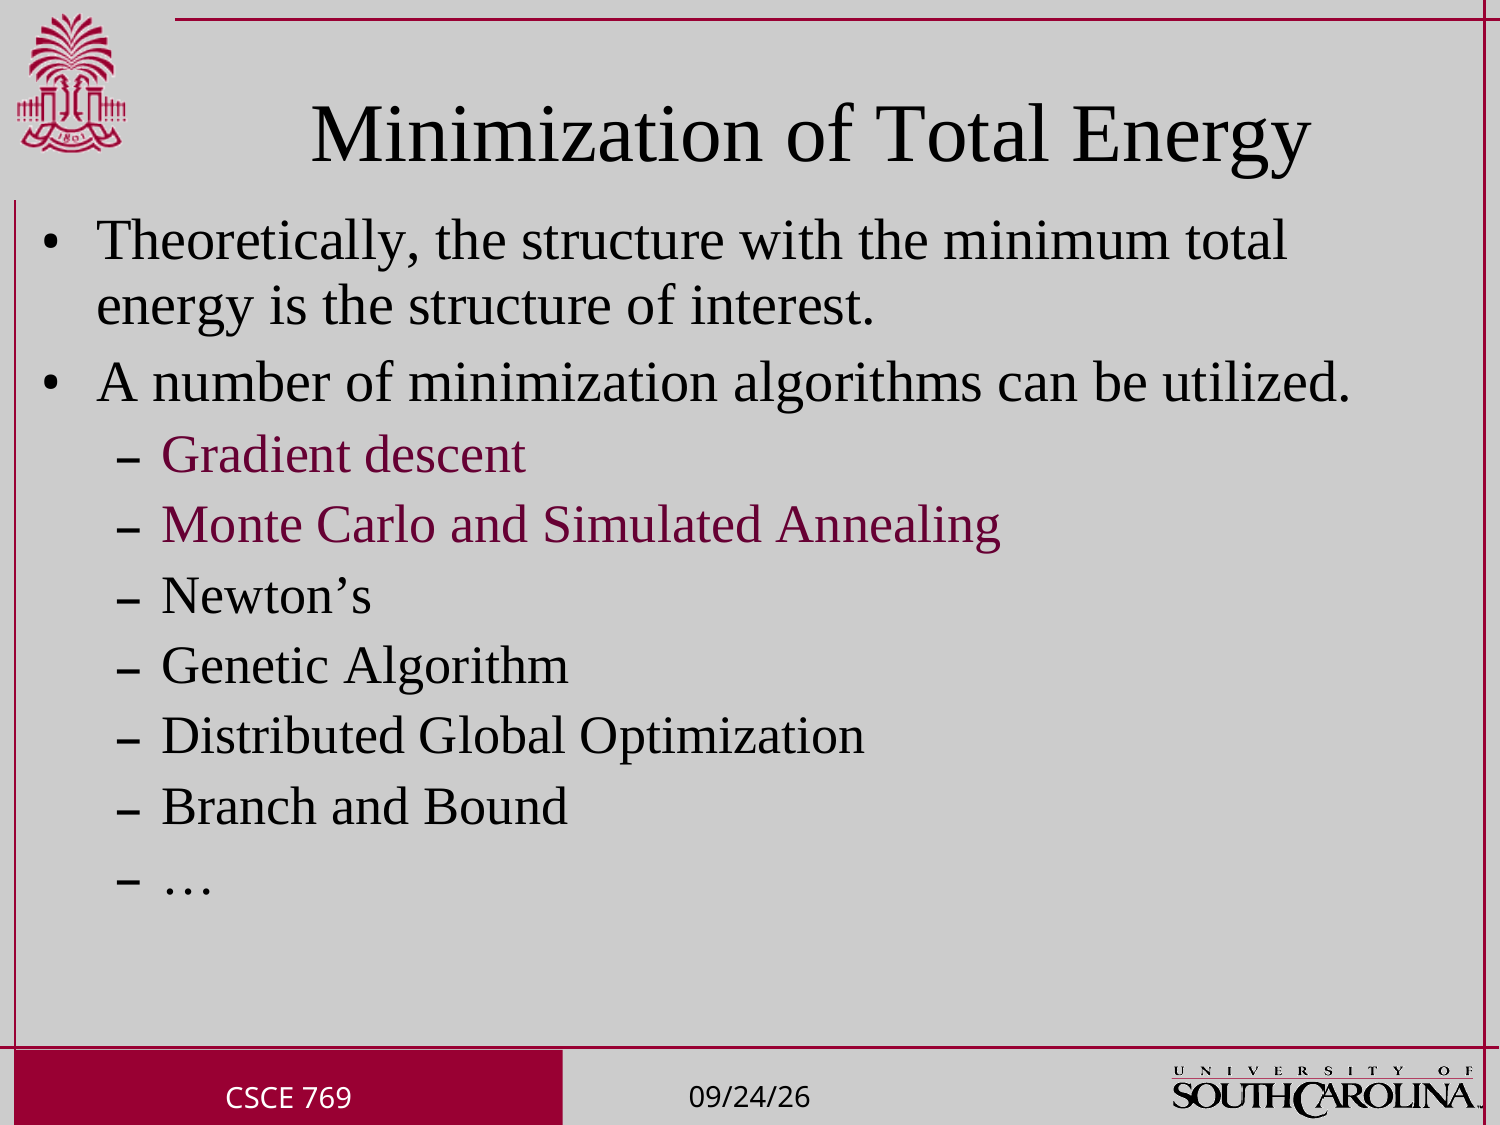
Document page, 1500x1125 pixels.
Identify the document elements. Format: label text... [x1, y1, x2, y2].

picture [1162, 1049, 1483, 1125]
title Minimization of Total Energy [174, 9, 1450, 188]
list Theoretically, the structure with the minimum total energy is the structure of interest. A number of minimization algorithms can be utilized. Gradient descent Monte Carlo and Simulated Annealing Newton’s Genetic Algorithm Distributed Global Optimization Branch and Bound … [24, 200, 1476, 1028]
picture [12, 12, 131, 155]
